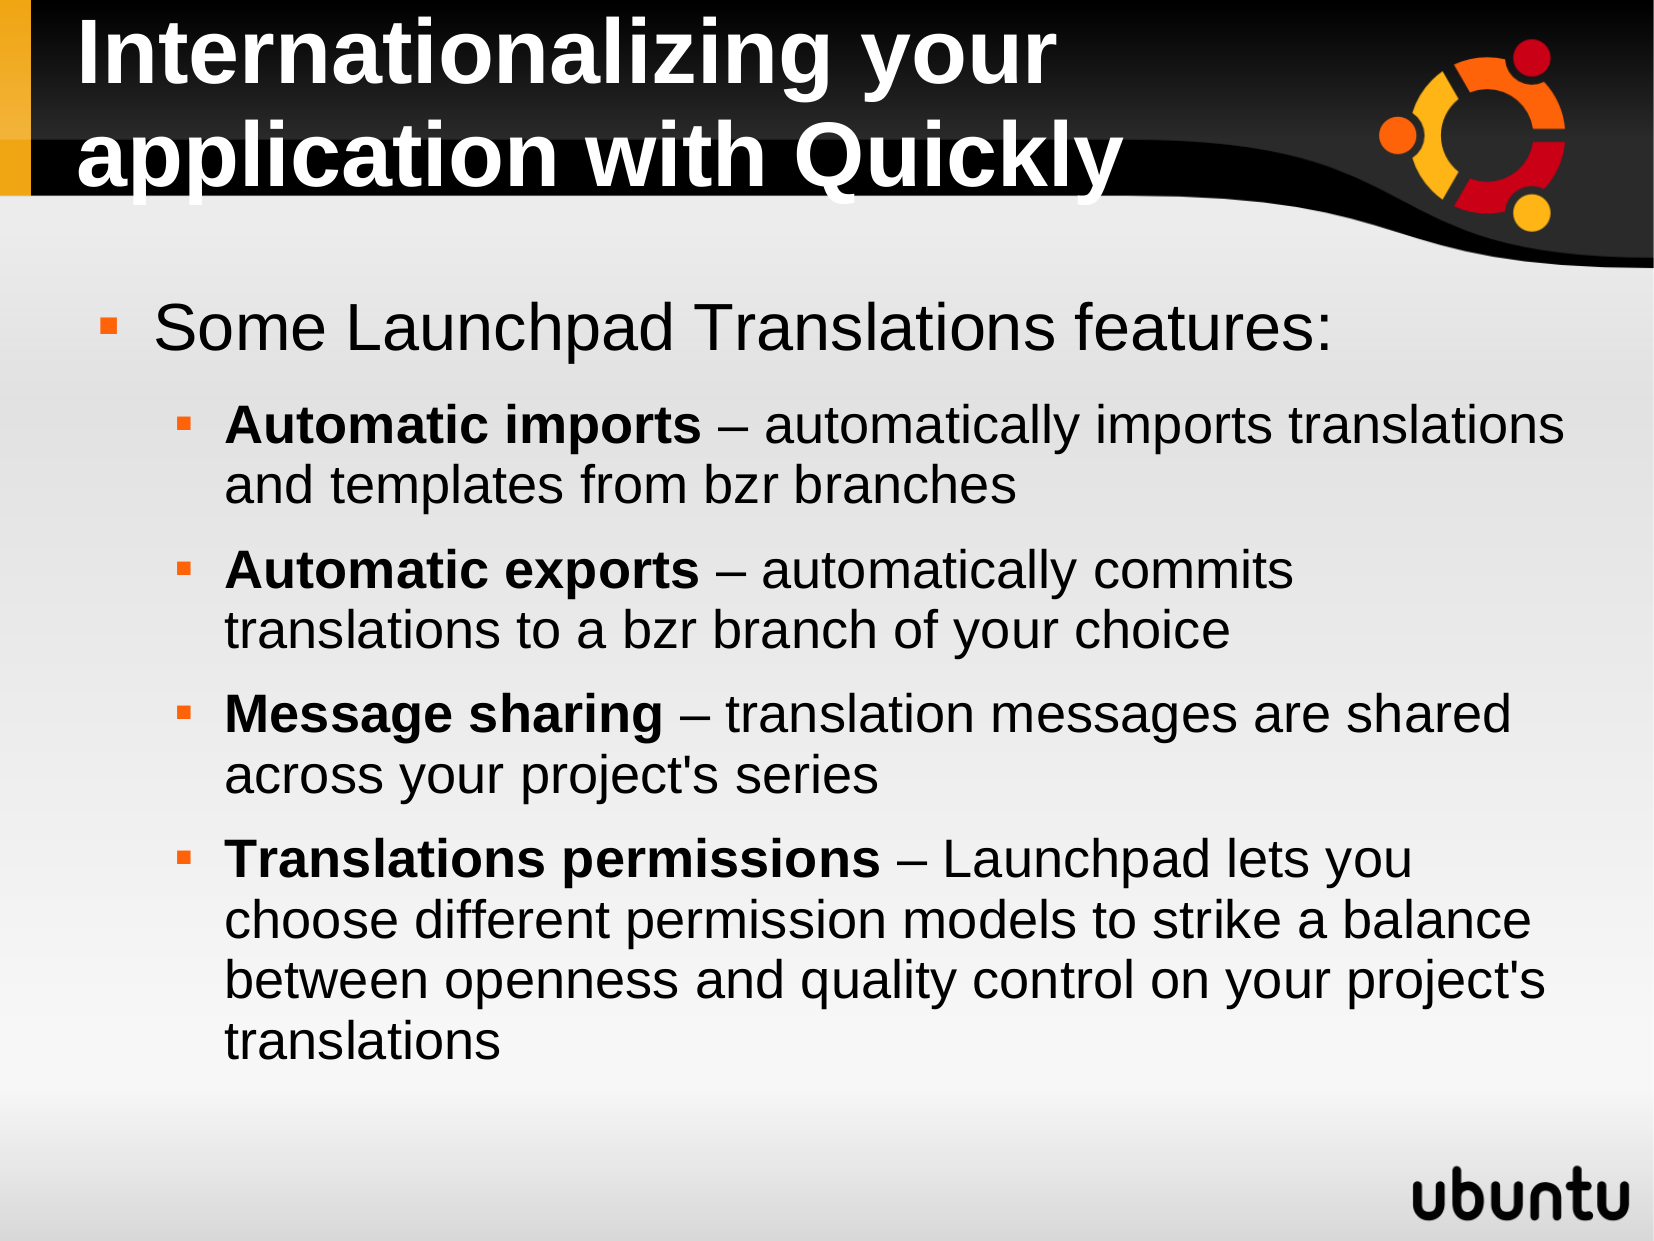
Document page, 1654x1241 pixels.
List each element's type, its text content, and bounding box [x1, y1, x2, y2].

picture [0, 0, 1654, 1241]
title Internationalizing your application with Quickly [76, 0, 1565, 208]
list Some Launchpad Translations features: Automatic imports – automatically imports translations and templates from bzr branches Automatic exports – automatically commits translations to a bzr branch of your choice Message sharing – translation messages are shared across your project's series Translations permissions – Launchpad lets you choose different permission models to strike a balance between openness and quality control on your project's translations [82, 290, 1571, 1193]
